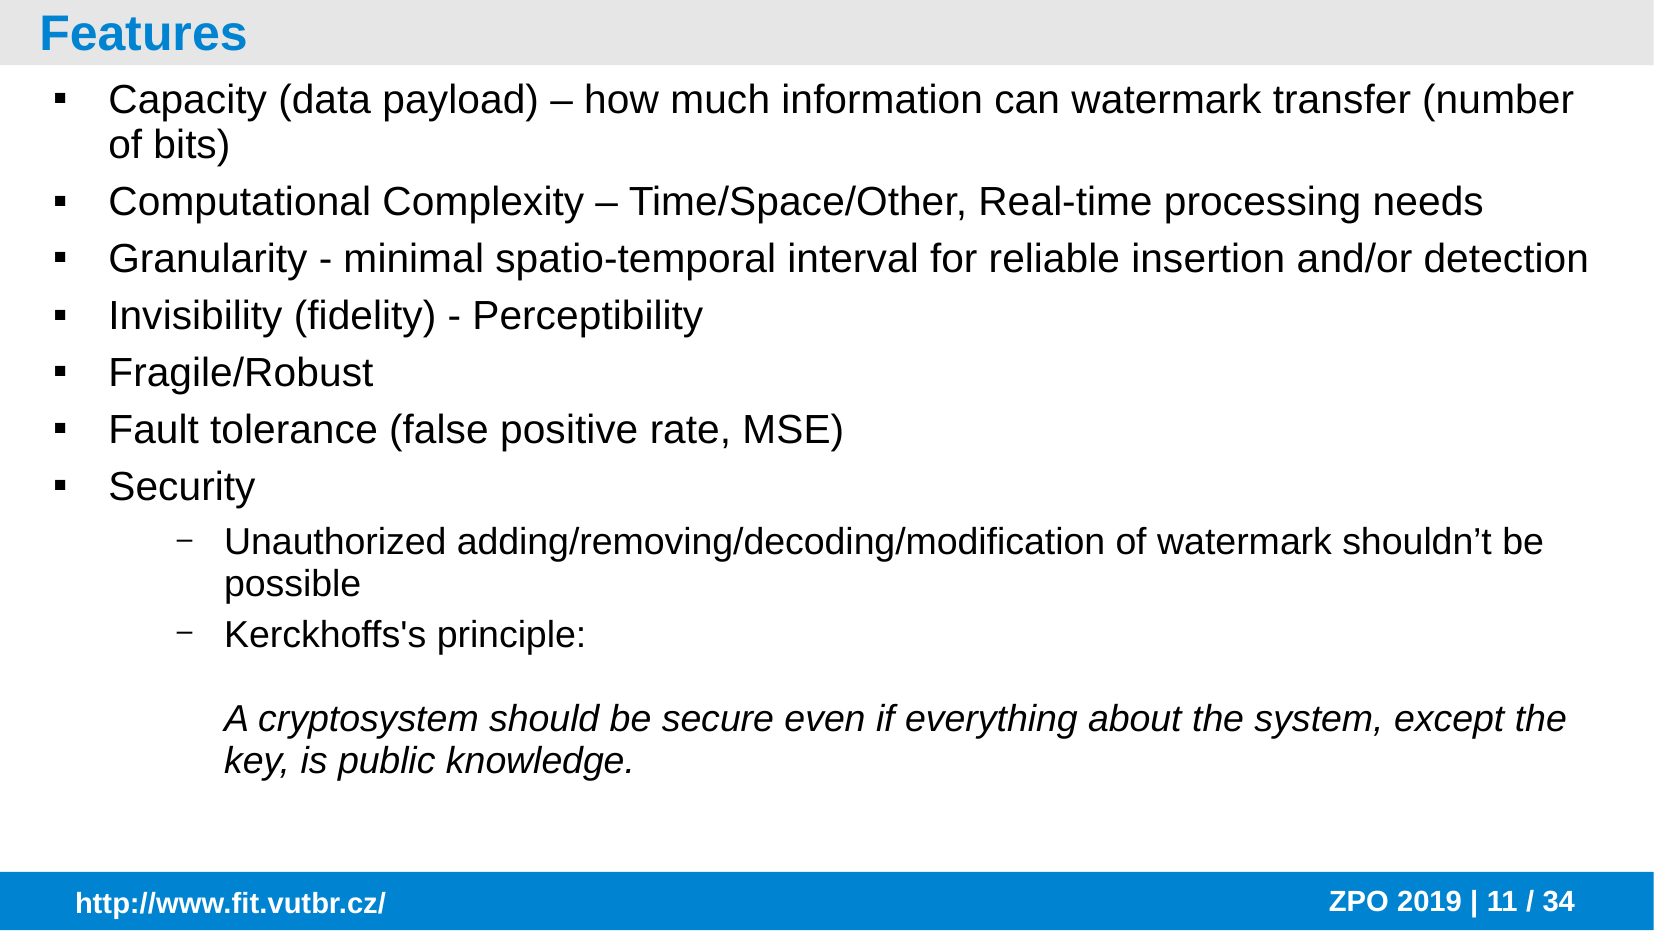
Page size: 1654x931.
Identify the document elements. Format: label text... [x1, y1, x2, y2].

list Capacity (data payload) – how much information can watermark transfer (number of bits) Computational Complexity – Time/Space/Other, Real-time processing needs Granularity - minimal spatio-temporal interval for reliable insertion and/or detection Invisibility (fidelity) - Perceptibility Fragile/Robust Fault tolerance (false positive rate, MSE) Security Unauthorized adding/removing/decoding/modification of watermark shouldn’t be possible Kerckhoffs's principle: A cryptosystem should be secure even if everything about the system, except the key, is public knowledge. [37, 76, 1613, 782]
title Features [39, 4, 1615, 61]
